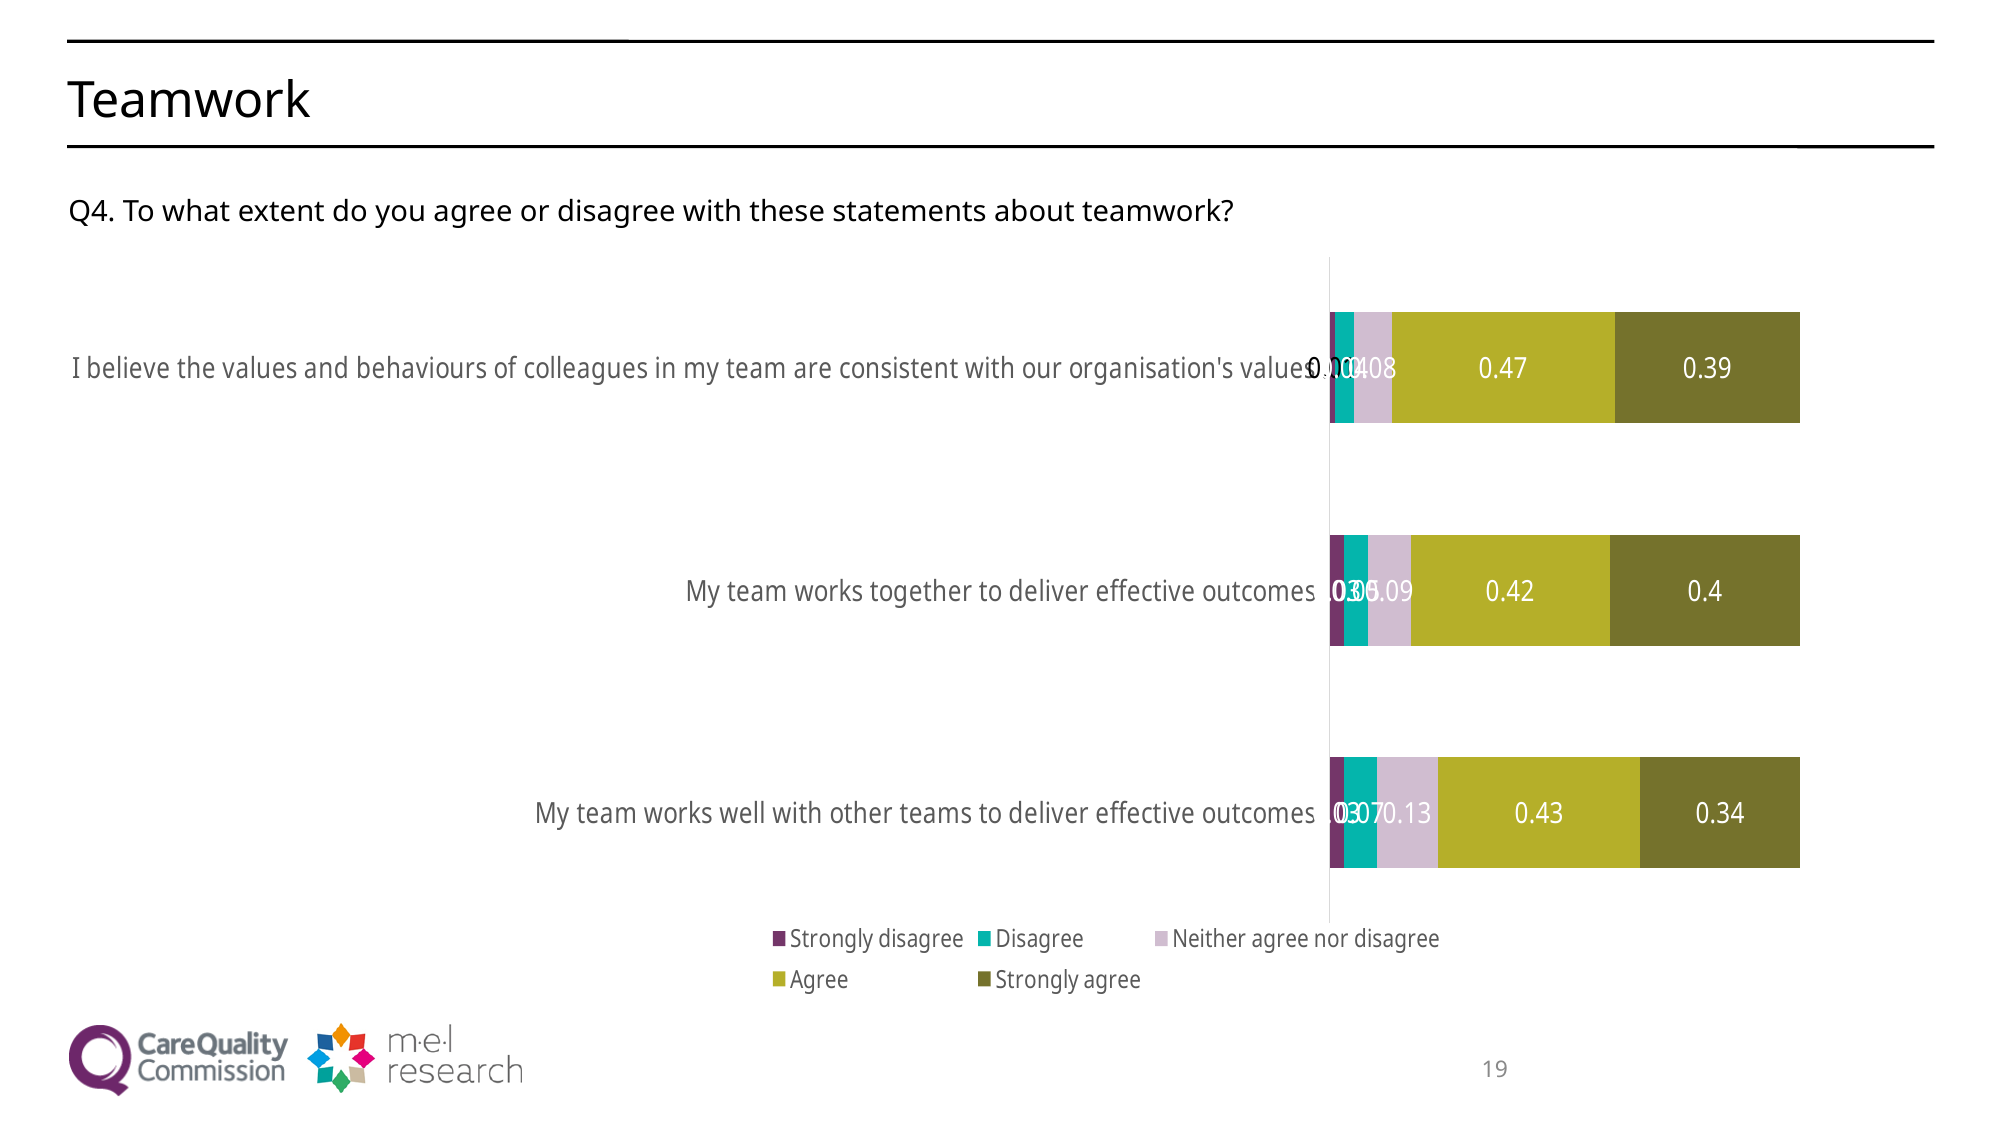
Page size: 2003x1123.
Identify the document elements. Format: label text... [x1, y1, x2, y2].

text_box Q4. To what extent do you agree or disagree with these statements about teamwork? [68, 184, 1586, 227]
picture [307, 1023, 522, 1093]
chart [72, 217, 1844, 1003]
slide_number 19 [1466, 1039, 1934, 1100]
title Teamwork [67, 48, 1935, 136]
picture [67, 1023, 291, 1099]
